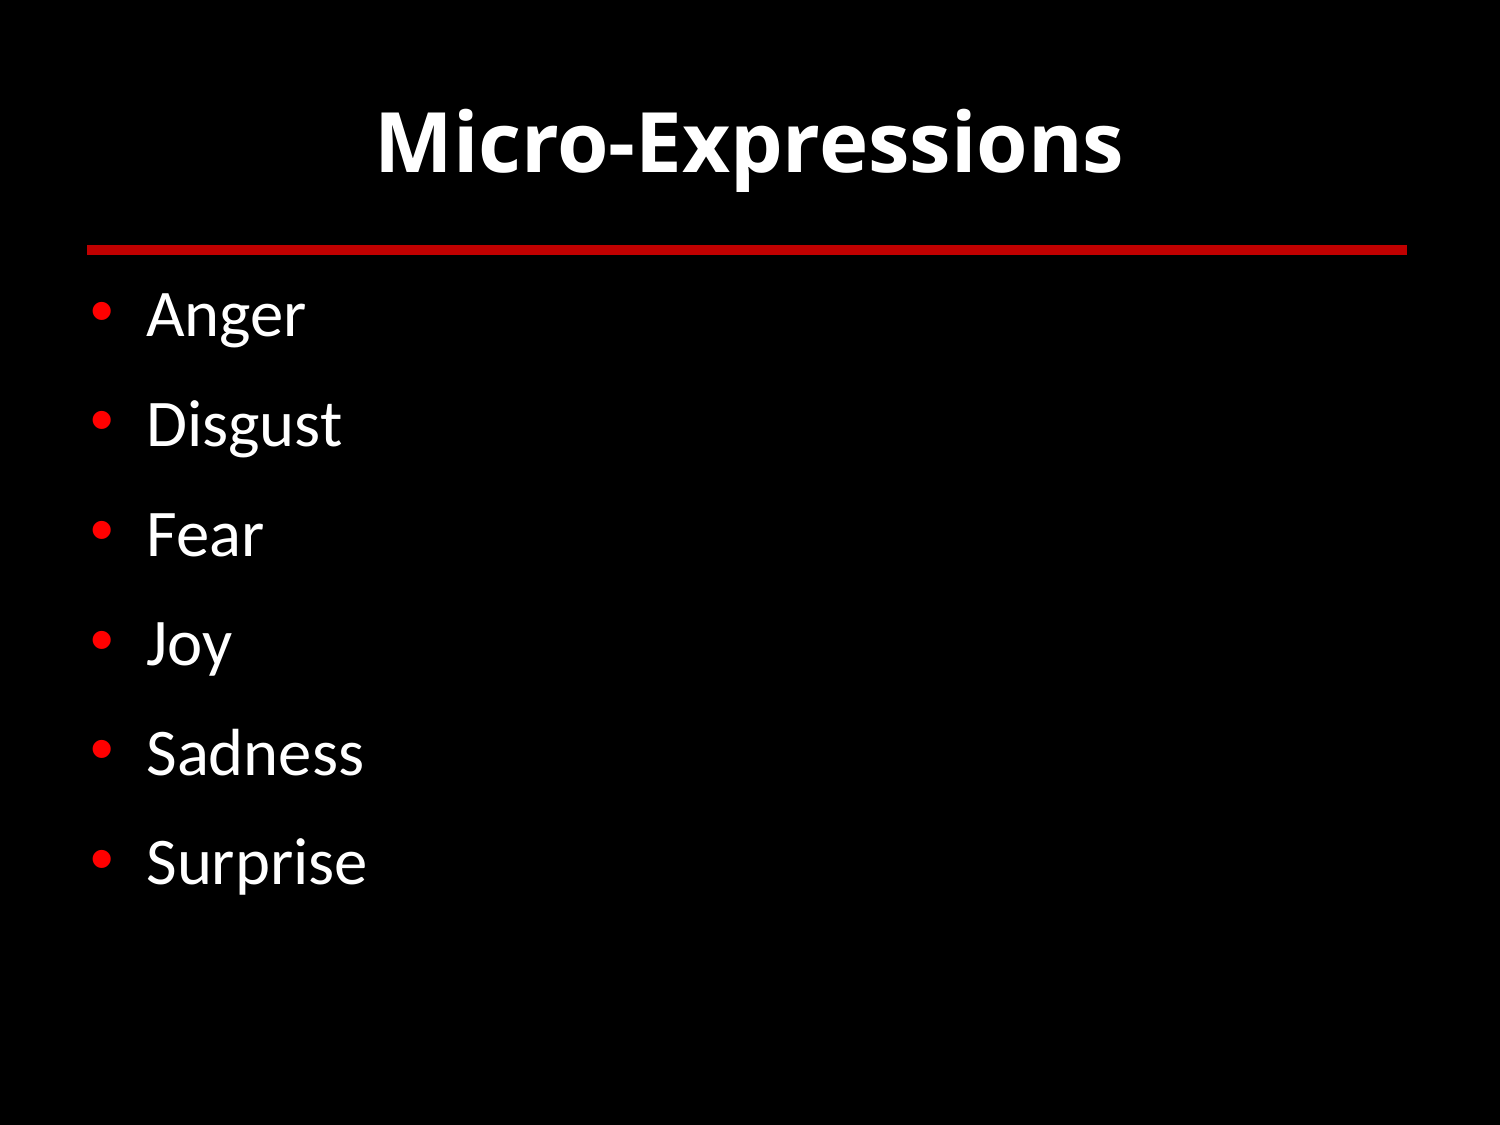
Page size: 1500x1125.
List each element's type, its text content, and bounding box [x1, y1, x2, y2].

title Micro-Expressions [75, 45, 1425, 233]
list Anger Disgust Fear Joy Sadness Surprise [75, 262, 1425, 1005]
